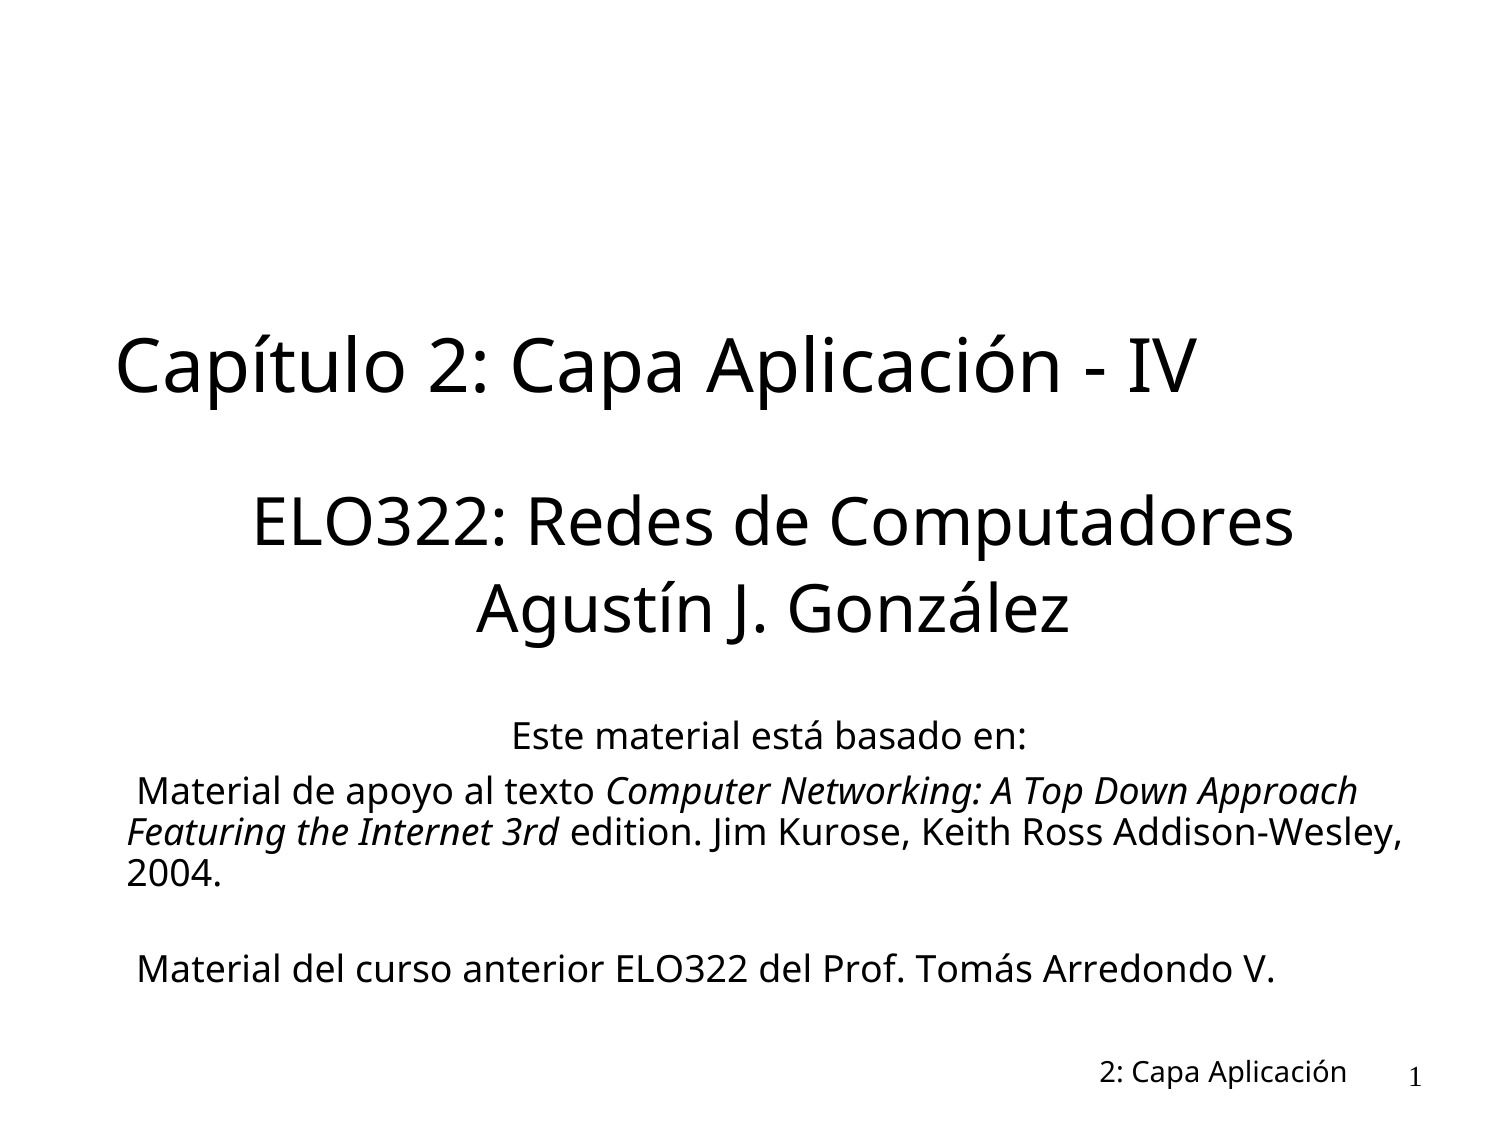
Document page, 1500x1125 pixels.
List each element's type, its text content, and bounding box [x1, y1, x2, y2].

subtitle ELO322: Redes de Computadores Agustín J. González Este material está basado en: Material de apoyo al texto Computer Networking: A Top Down Approach Featuring the Internet 3rd edition. Jim Kurose, Keith Ross Addison-Wesley, 2004. Material del curso anterior ELO322 del Prof. Tomás Arredondo V. [36, 479, 1437, 1038]
title Capítulo 2: Capa Aplicación - IV [99, 277, 1375, 451]
